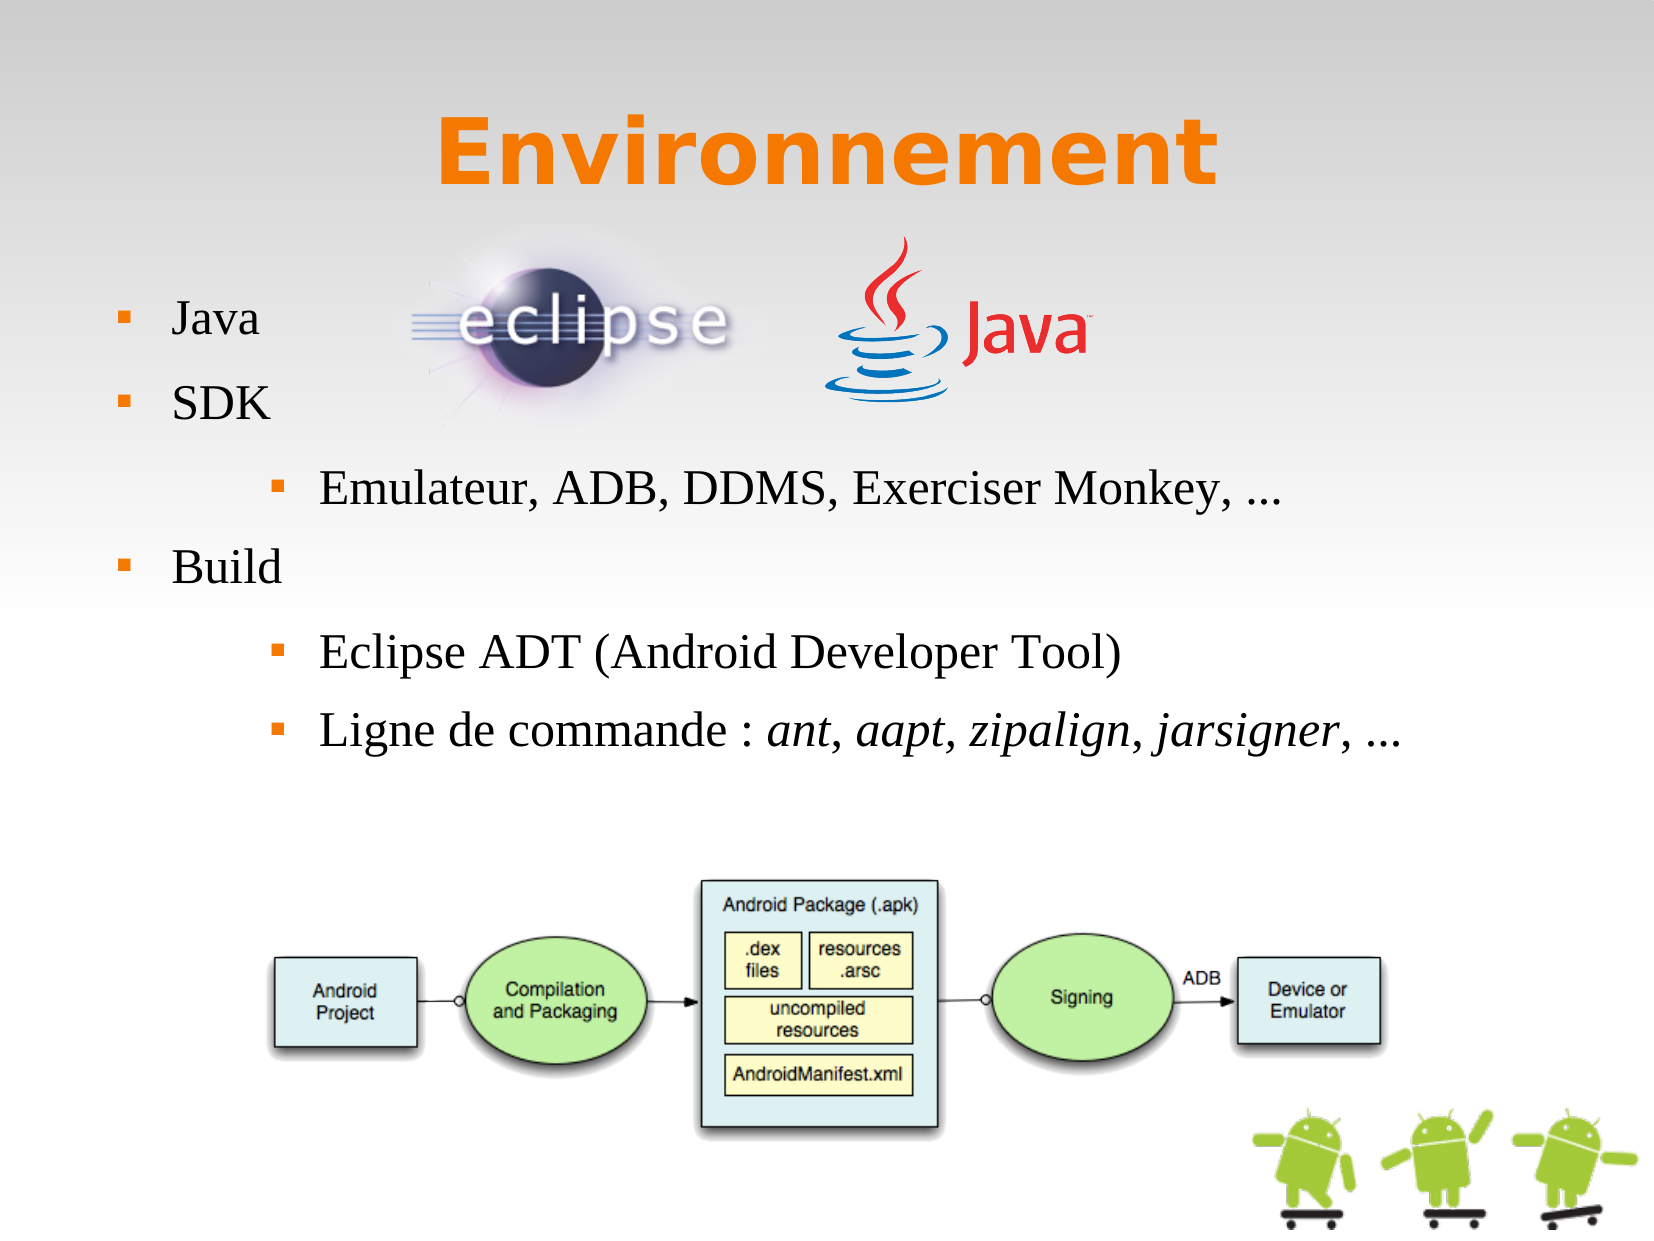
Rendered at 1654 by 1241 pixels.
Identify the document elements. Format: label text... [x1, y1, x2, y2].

picture [387, 223, 768, 431]
title Environnement [82, 49, 1571, 257]
list Java SDK Emulateur, ADB, DDMS, Exerciser Monkey, ... Build Eclipse ADT (Android Developer Tool) Ligne de commande : ant, aapt, zipalign, jarsigner, ... [82, 290, 1571, 1109]
picture [797, 226, 1126, 429]
picture [243, 855, 1643, 1230]
